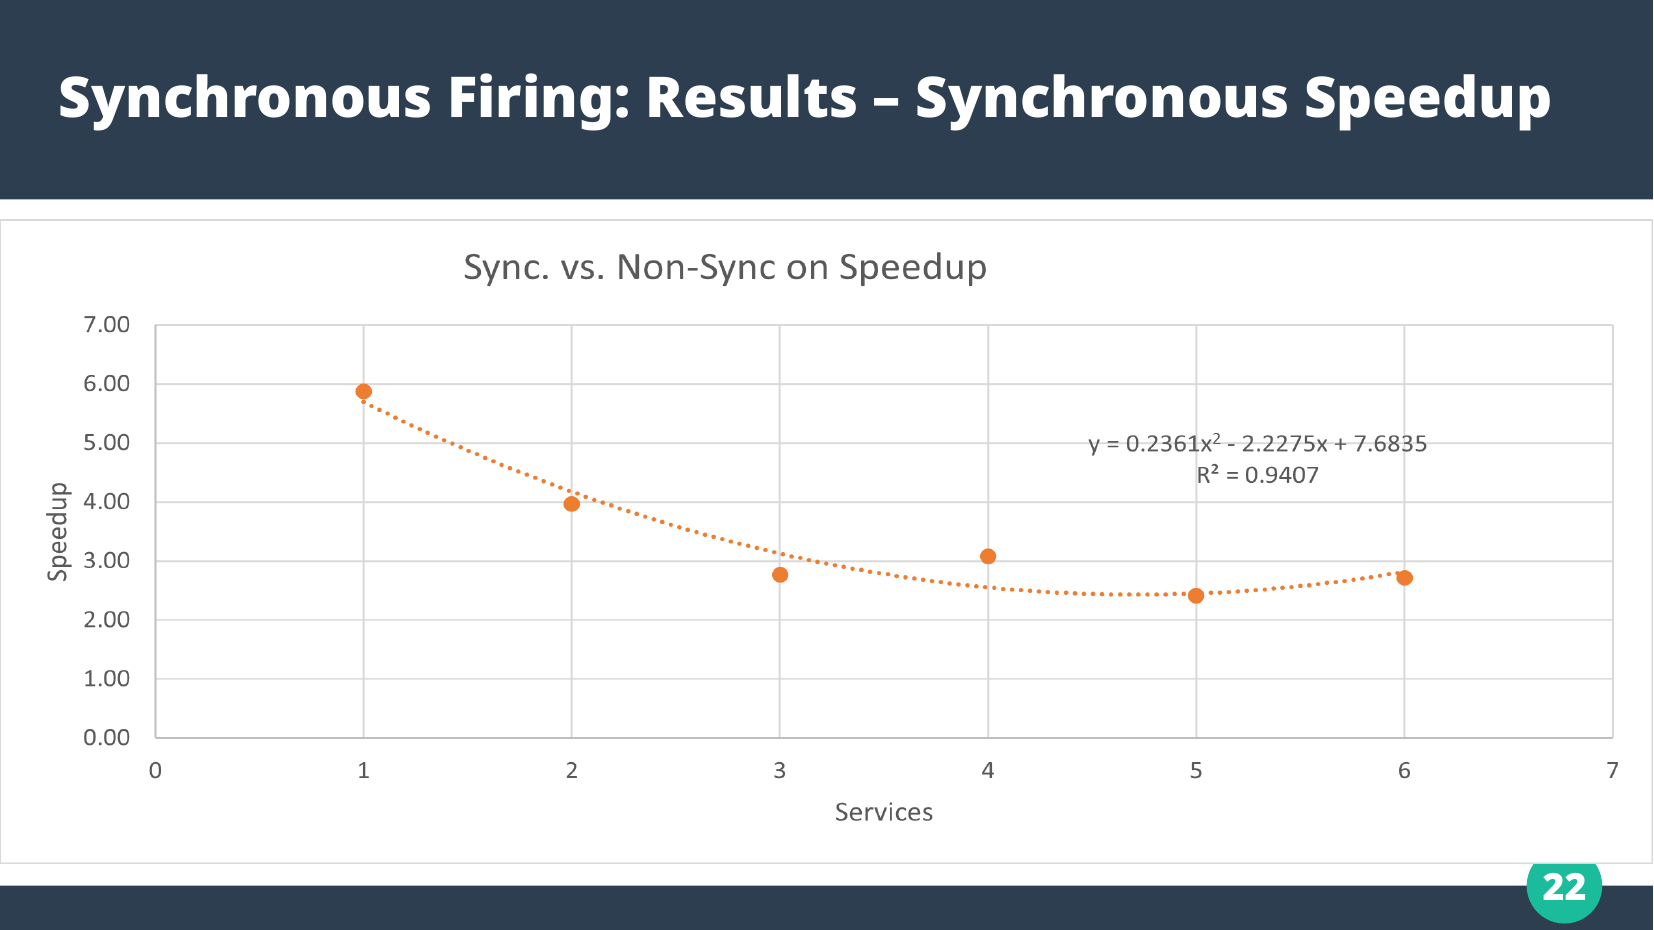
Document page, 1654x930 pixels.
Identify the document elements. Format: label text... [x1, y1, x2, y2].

picture [0, 219, 1653, 864]
title Synchronous Firing: Results – Synchronous Speedup [58, 36, 1594, 156]
